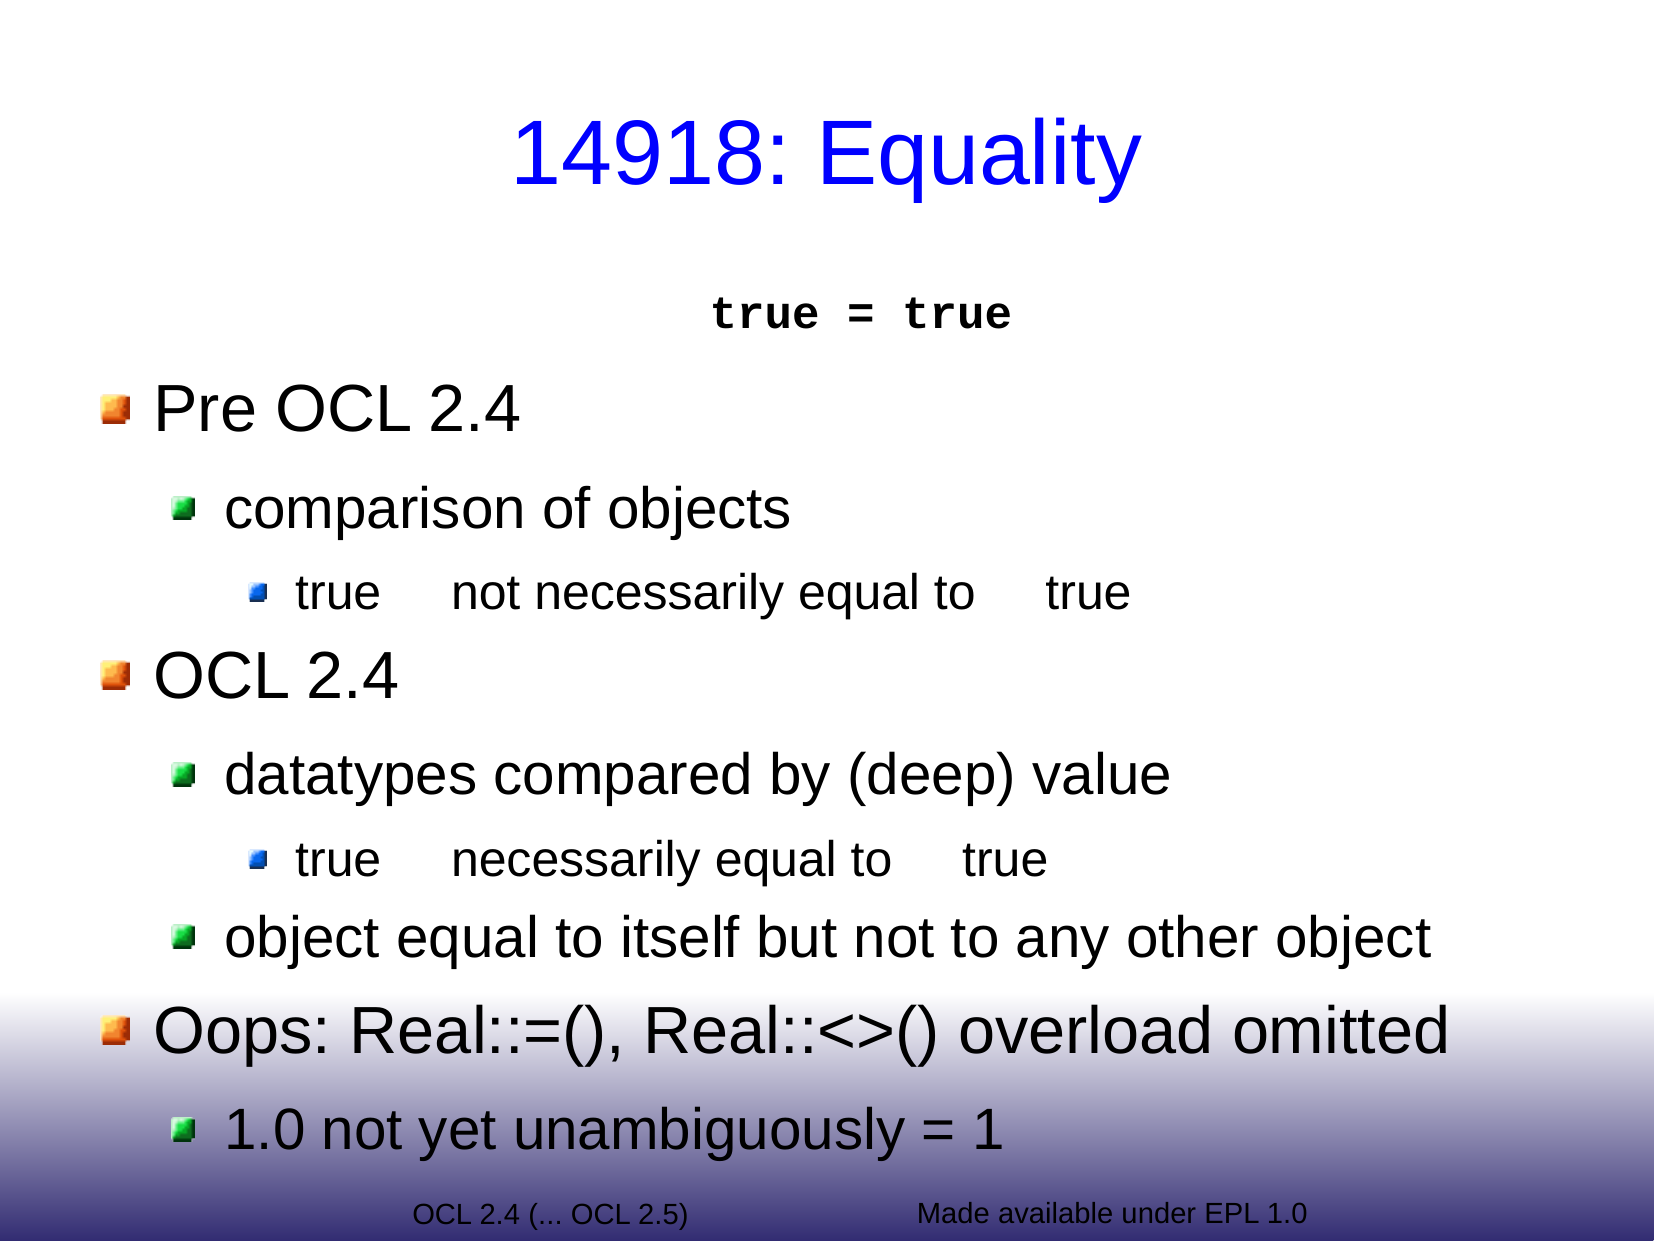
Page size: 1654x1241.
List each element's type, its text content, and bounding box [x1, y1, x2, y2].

title 14918: Equality [82, 49, 1571, 257]
list true = true Pre OCL 2.4 comparison of objects true not necessarily equal to true OCL 2.4 datatypes compared by (deep) value true necessarily equal to true object equal to itself but not to any other object Oops: Real::=(), Real::<>() overload omitted 1.0 not yet unambiguously = 1 [82, 290, 1639, 1162]
